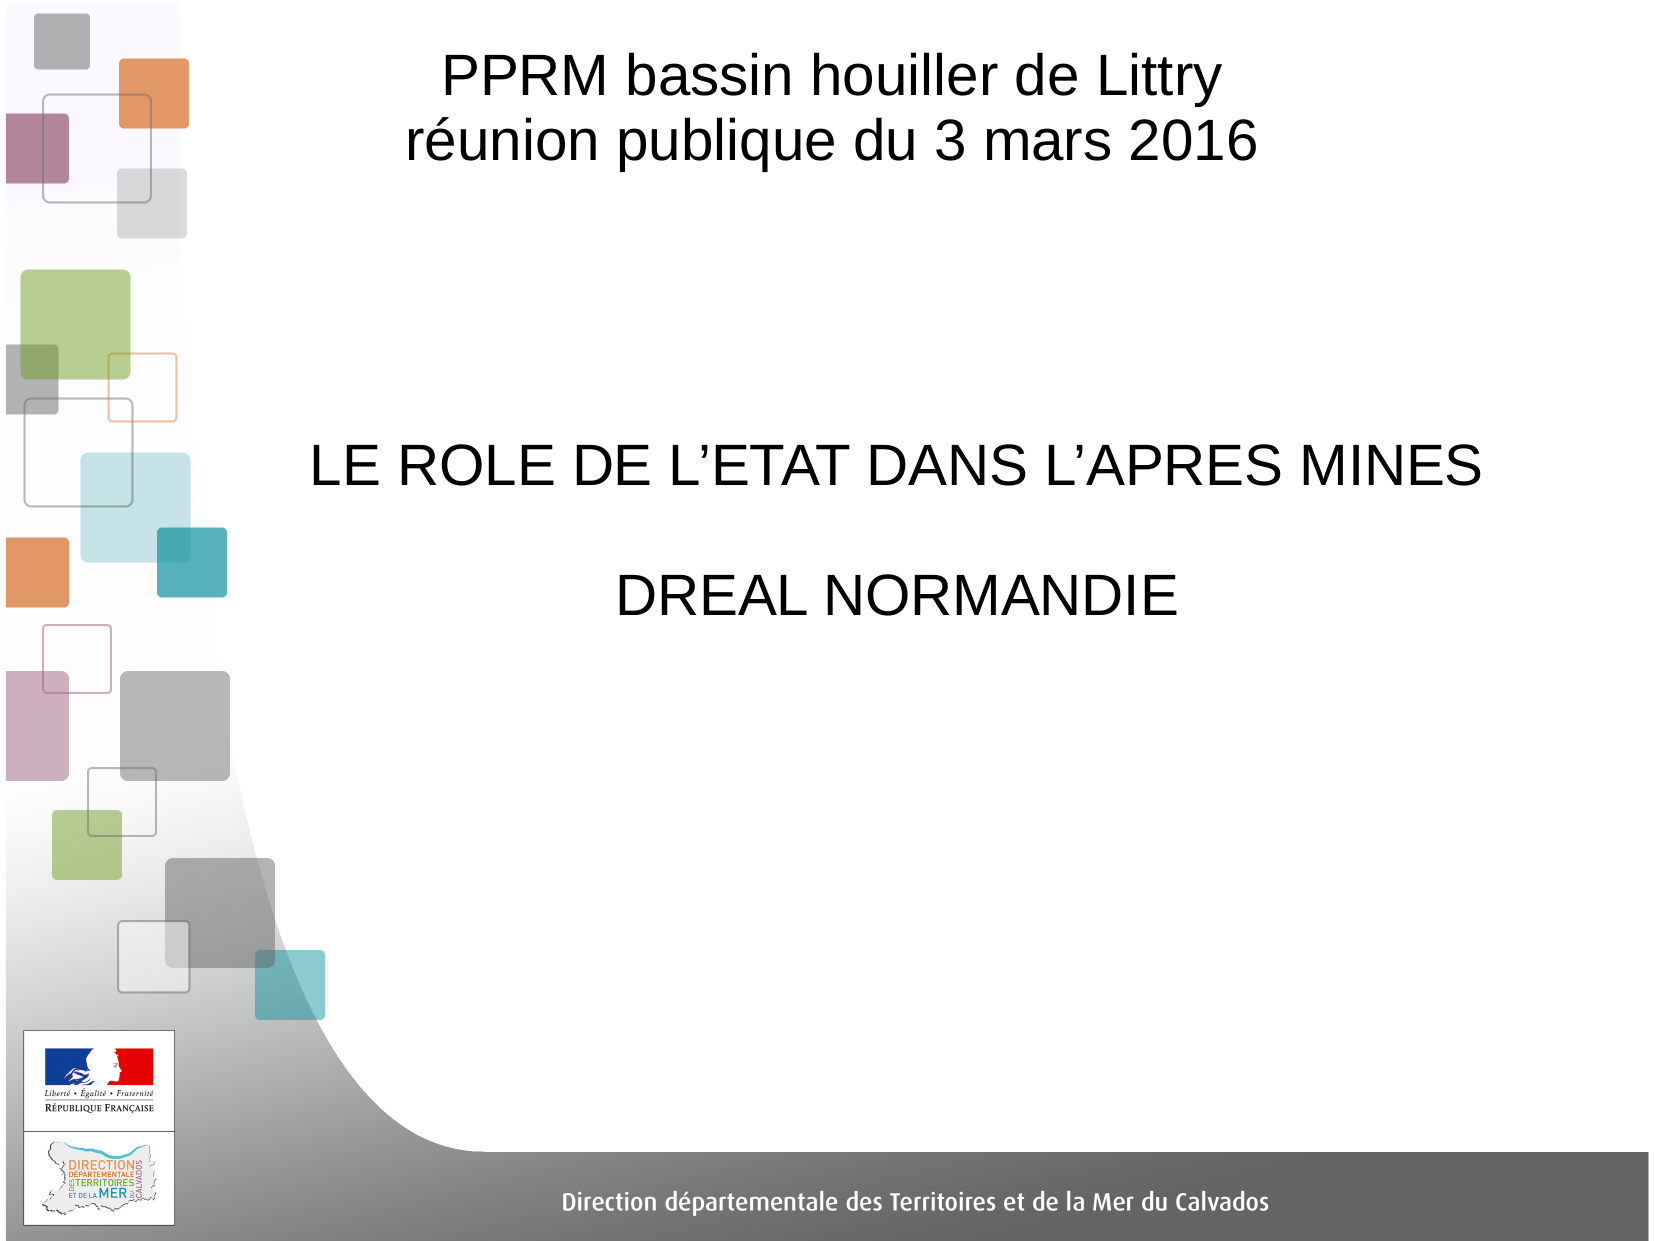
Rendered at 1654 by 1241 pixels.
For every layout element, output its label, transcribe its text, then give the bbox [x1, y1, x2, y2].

text_box LE ROLE DE L’ETAT DANS L’APRES MINES DREAL NORMANDIE [295, 425, 1500, 635]
title PPRM bassin houiller de Littry réunion publique du 3 mars 2016 [35, 43, 1630, 173]
picture [5, 3, 1654, 1241]
